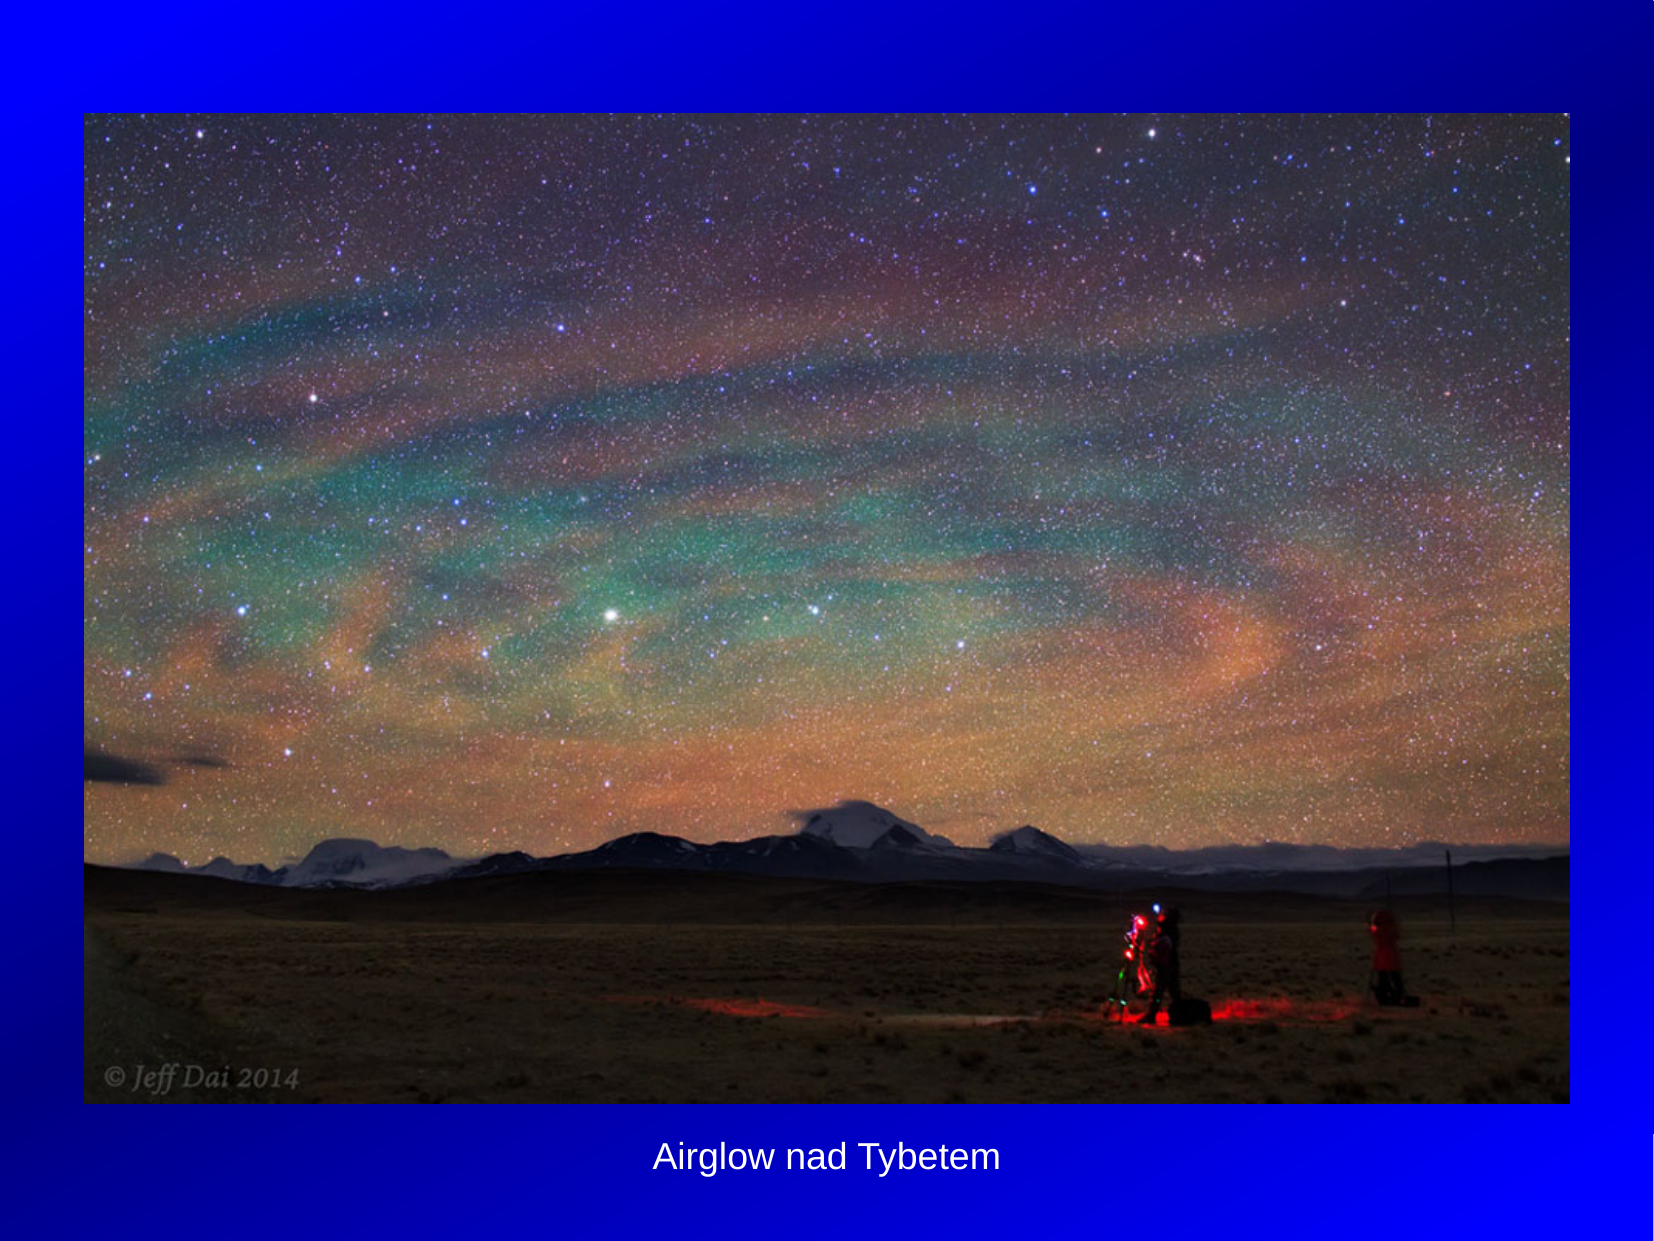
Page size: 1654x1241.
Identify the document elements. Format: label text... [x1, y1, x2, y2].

text_box Airglow nad Tybetem [637, 1127, 1016, 1185]
picture [84, 113, 1570, 1104]
